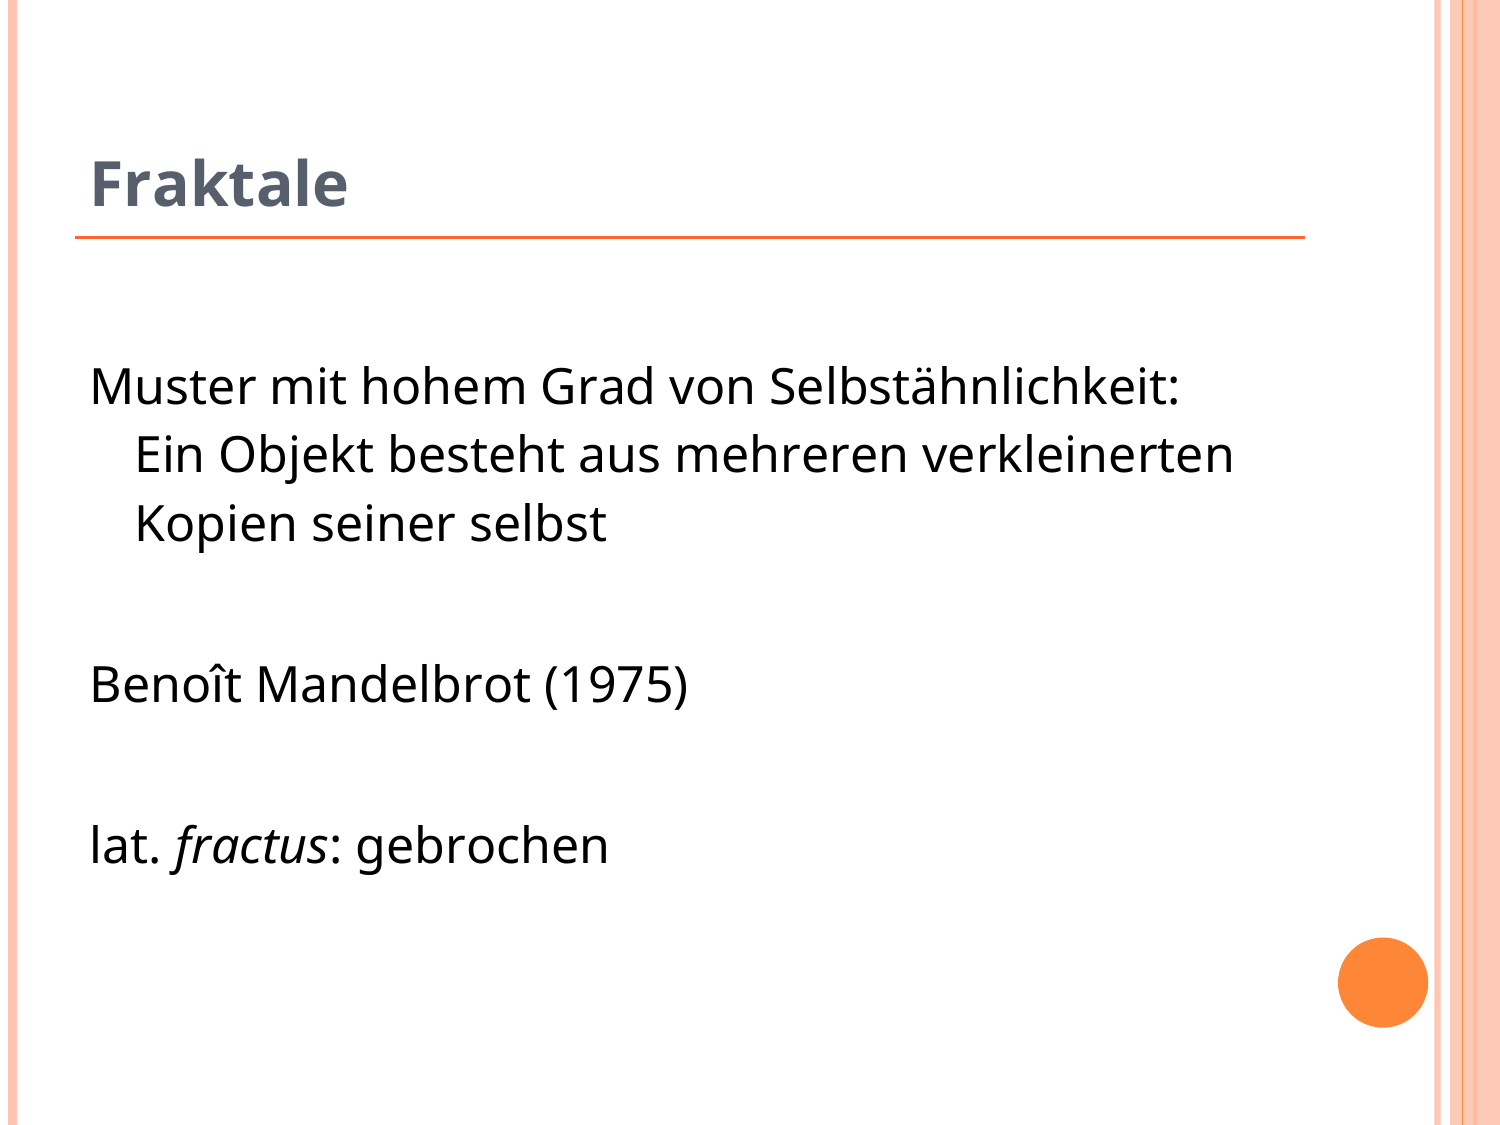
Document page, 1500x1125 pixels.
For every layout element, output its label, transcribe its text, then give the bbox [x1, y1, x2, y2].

list Muster mit hohem Grad von Selbstähnlichkeit: Ein Objekt besteht aus mehreren verkleinerten Kopien seiner selbst Benoît Mandelbrot (1975) lat. fractus: gebrochen [74, 262, 1300, 1125]
title Fraktale [74, 44, 1300, 233]
